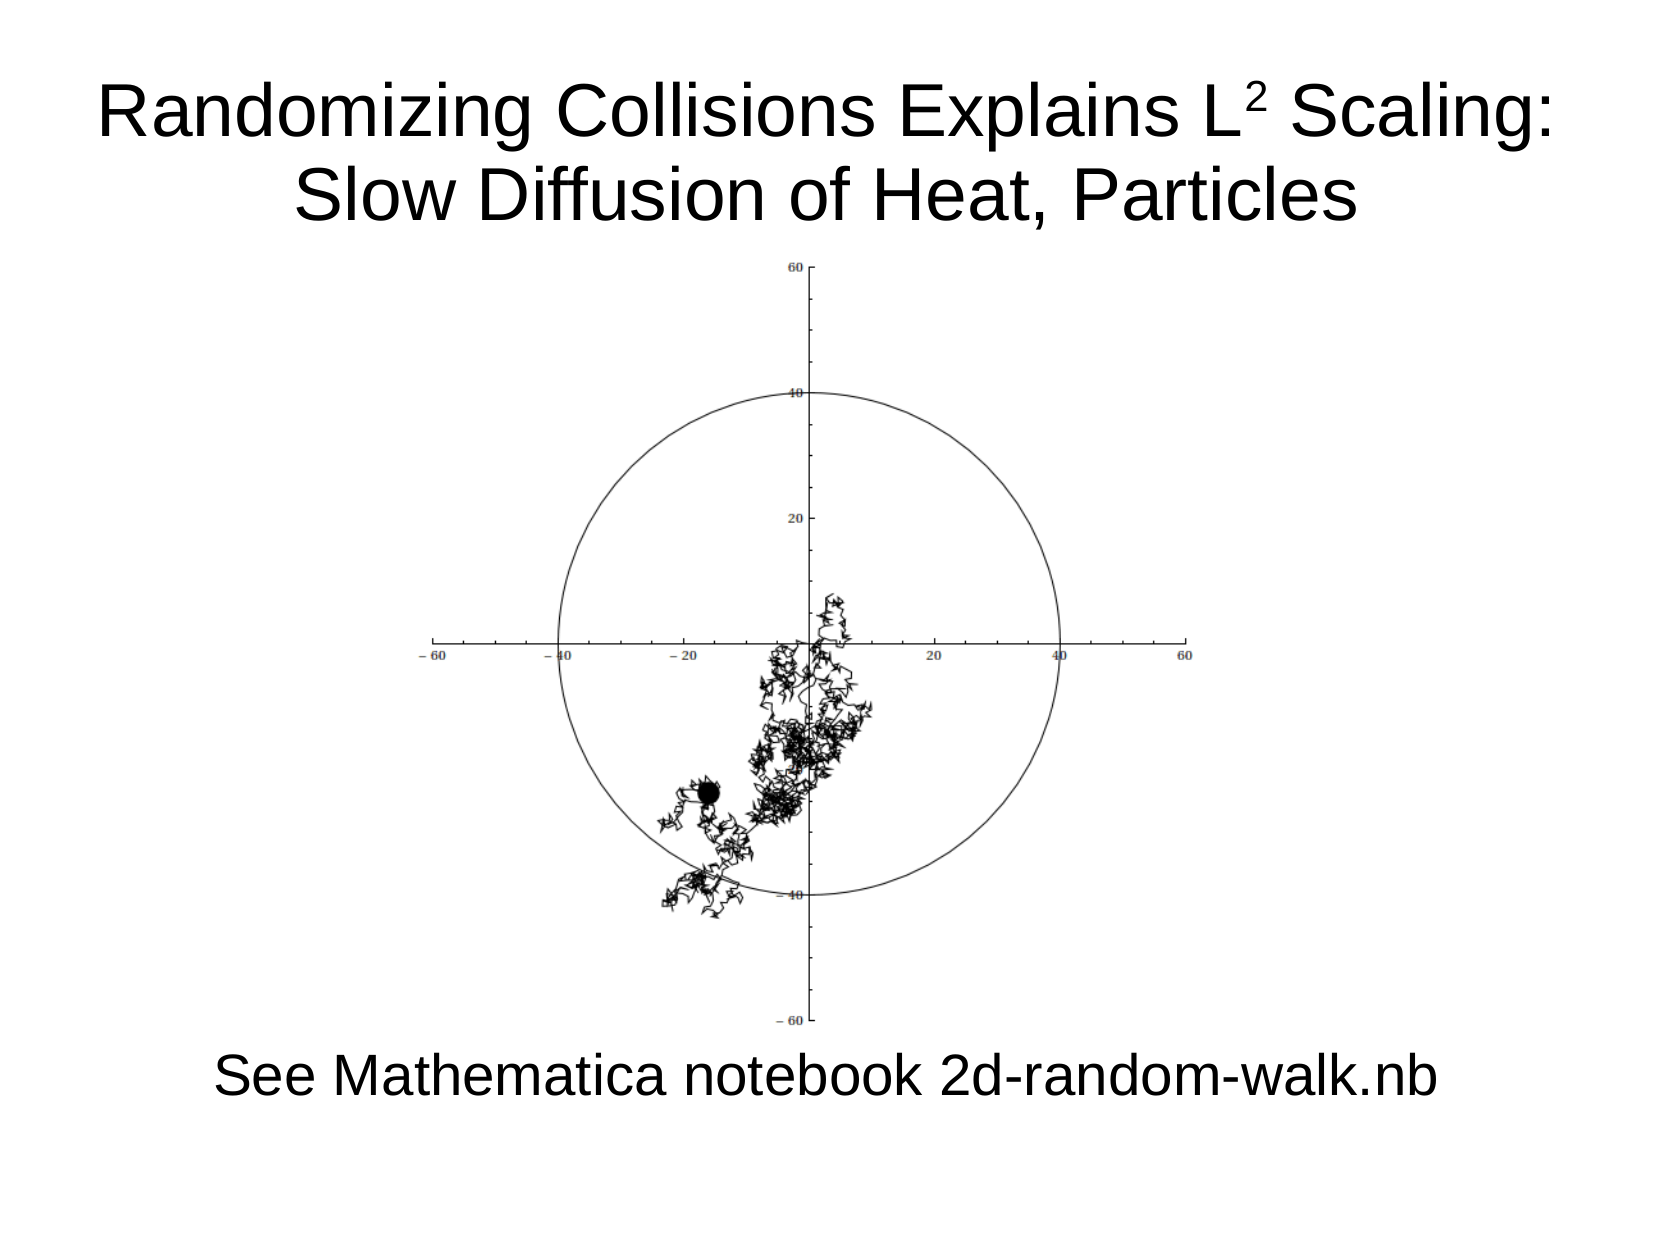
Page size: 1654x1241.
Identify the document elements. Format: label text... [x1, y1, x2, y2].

text_box See Mathematica notebook 2d-random-walk.nb [198, 1035, 1454, 1115]
picture [381, 259, 1230, 1029]
title Randomizing Collisions Explains L2 Scaling: Slow Diffusion of Heat, Particles [82, 56, 1571, 250]
